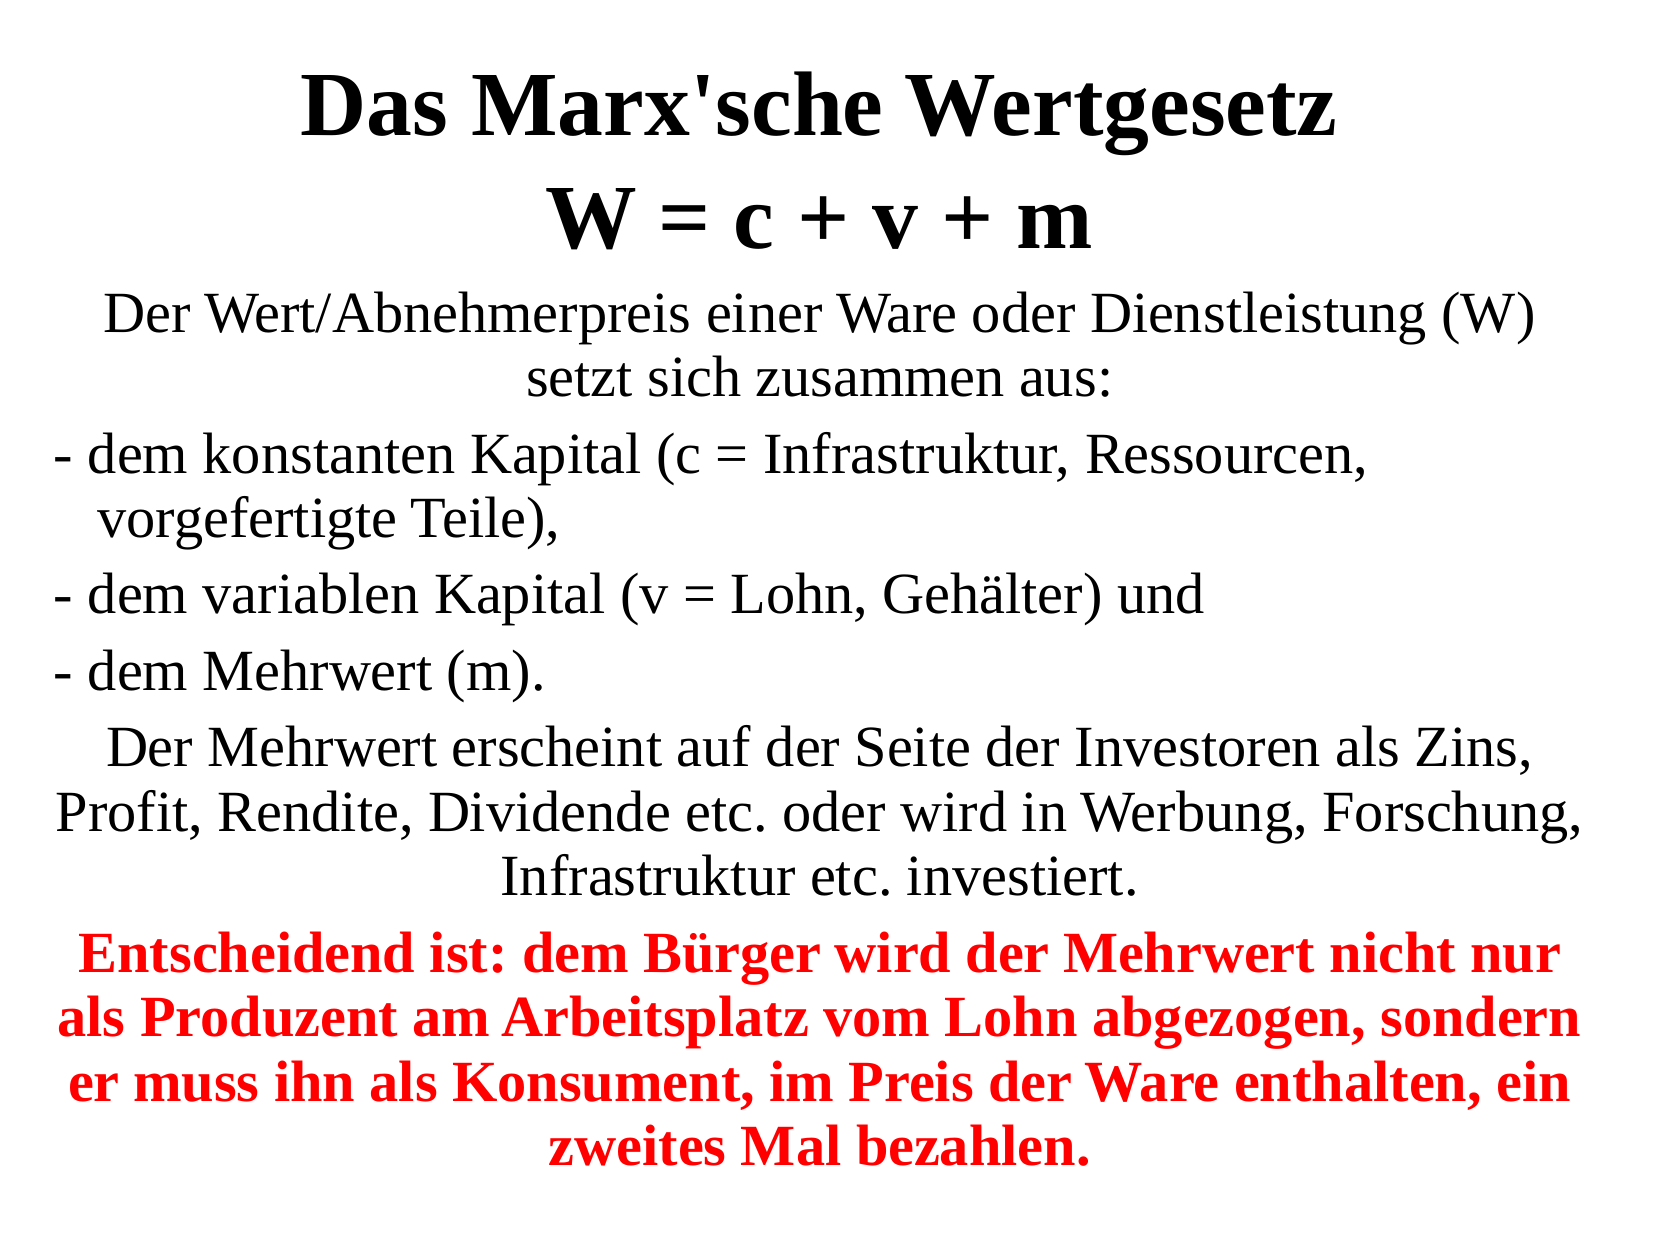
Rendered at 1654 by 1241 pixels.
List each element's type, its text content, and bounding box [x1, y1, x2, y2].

text_box Das Marx'sche Wertgesetz W = c + v + m Der Wert/Abnehmerpreis einer Ware oder Dienstleistung (W) setzt sich zusammen aus: - dem konstanten Kapital (c = Infrastruktur, Ressourcen, vorgefertigte Teile), - dem variablen Kapital (v = Lohn, Gehälter) und - dem Mehrwert (m). Der Mehrwert erscheint auf der Seite der Investoren als Zins, Profit, Rendite, Dividende etc. oder wird in Werbung, Forschung, Infrastruktur etc. investiert. Entscheidend ist: dem Bürger wird der Mehrwert nicht nur als Produzent am Arbeitsplatz vom Lohn abgezogen, sondern er muss ihn als Konsument, im Preis der Ware enthalten, ein zweites Mal bezahlen. [39, 46, 1615, 1186]
